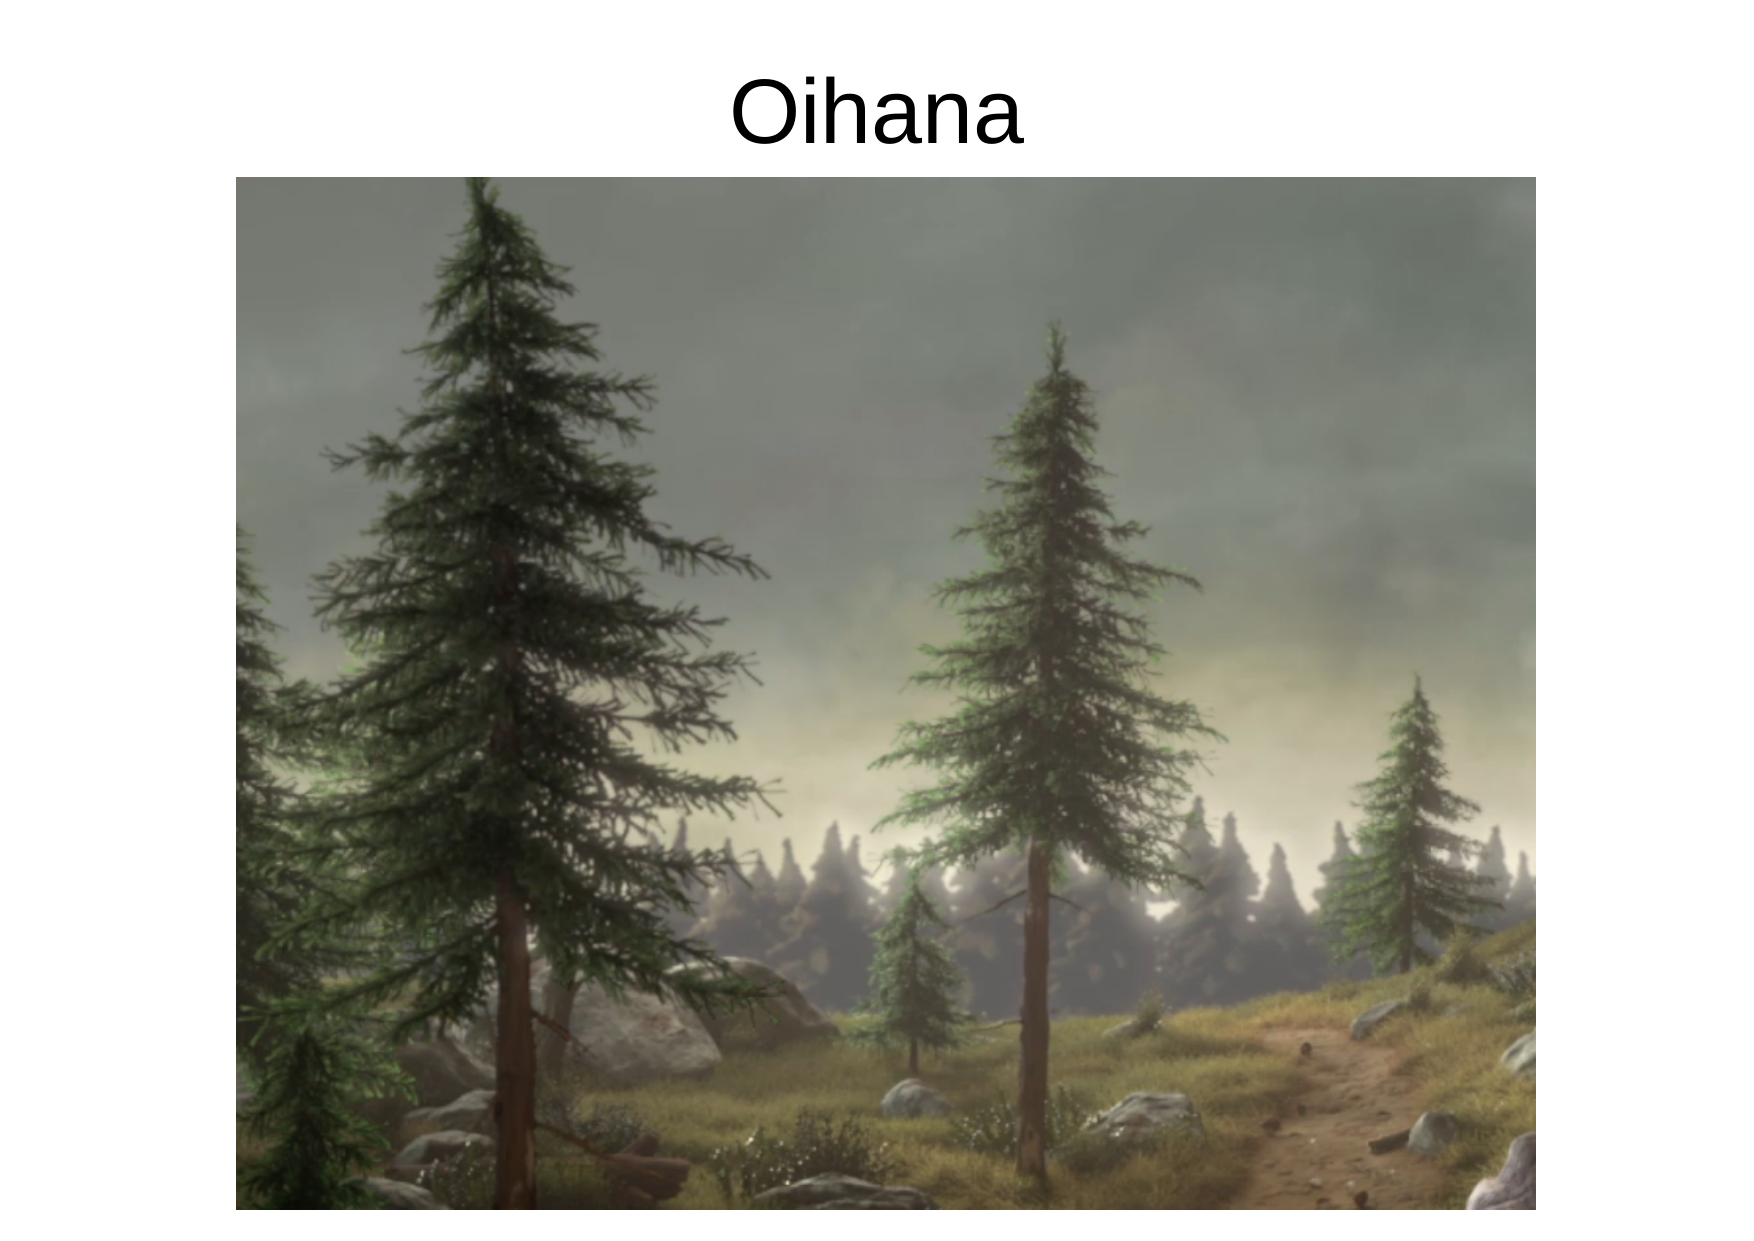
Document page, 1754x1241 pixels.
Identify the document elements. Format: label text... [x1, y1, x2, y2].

title Oihana [87, 8, 1667, 216]
picture [236, 177, 1536, 1210]
